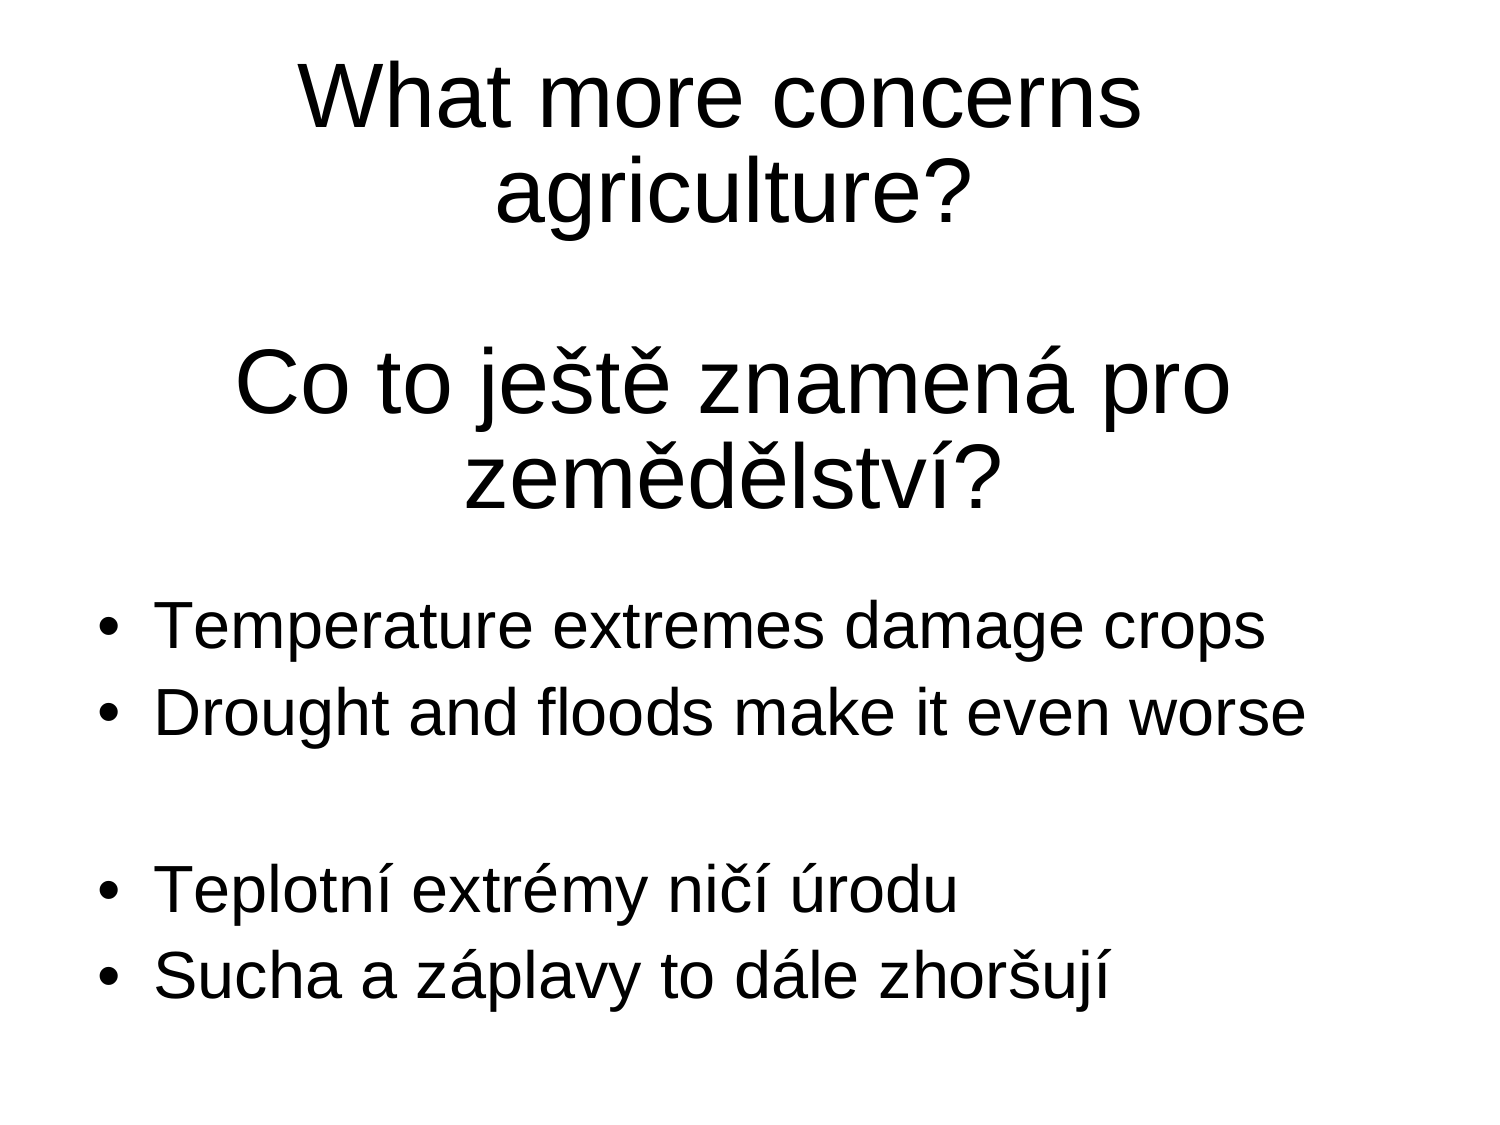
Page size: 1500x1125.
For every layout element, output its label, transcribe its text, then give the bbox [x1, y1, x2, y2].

list Temperature extremes damage crops Drought and floods make it even worse Teplotní extrémy ničí úrodu Sucha a záplavy to dále zhoršují [97, 501, 1447, 1125]
title What more concerns agriculture? Co to ještě znamená pro zemědělství? [59, 47, 1409, 532]
